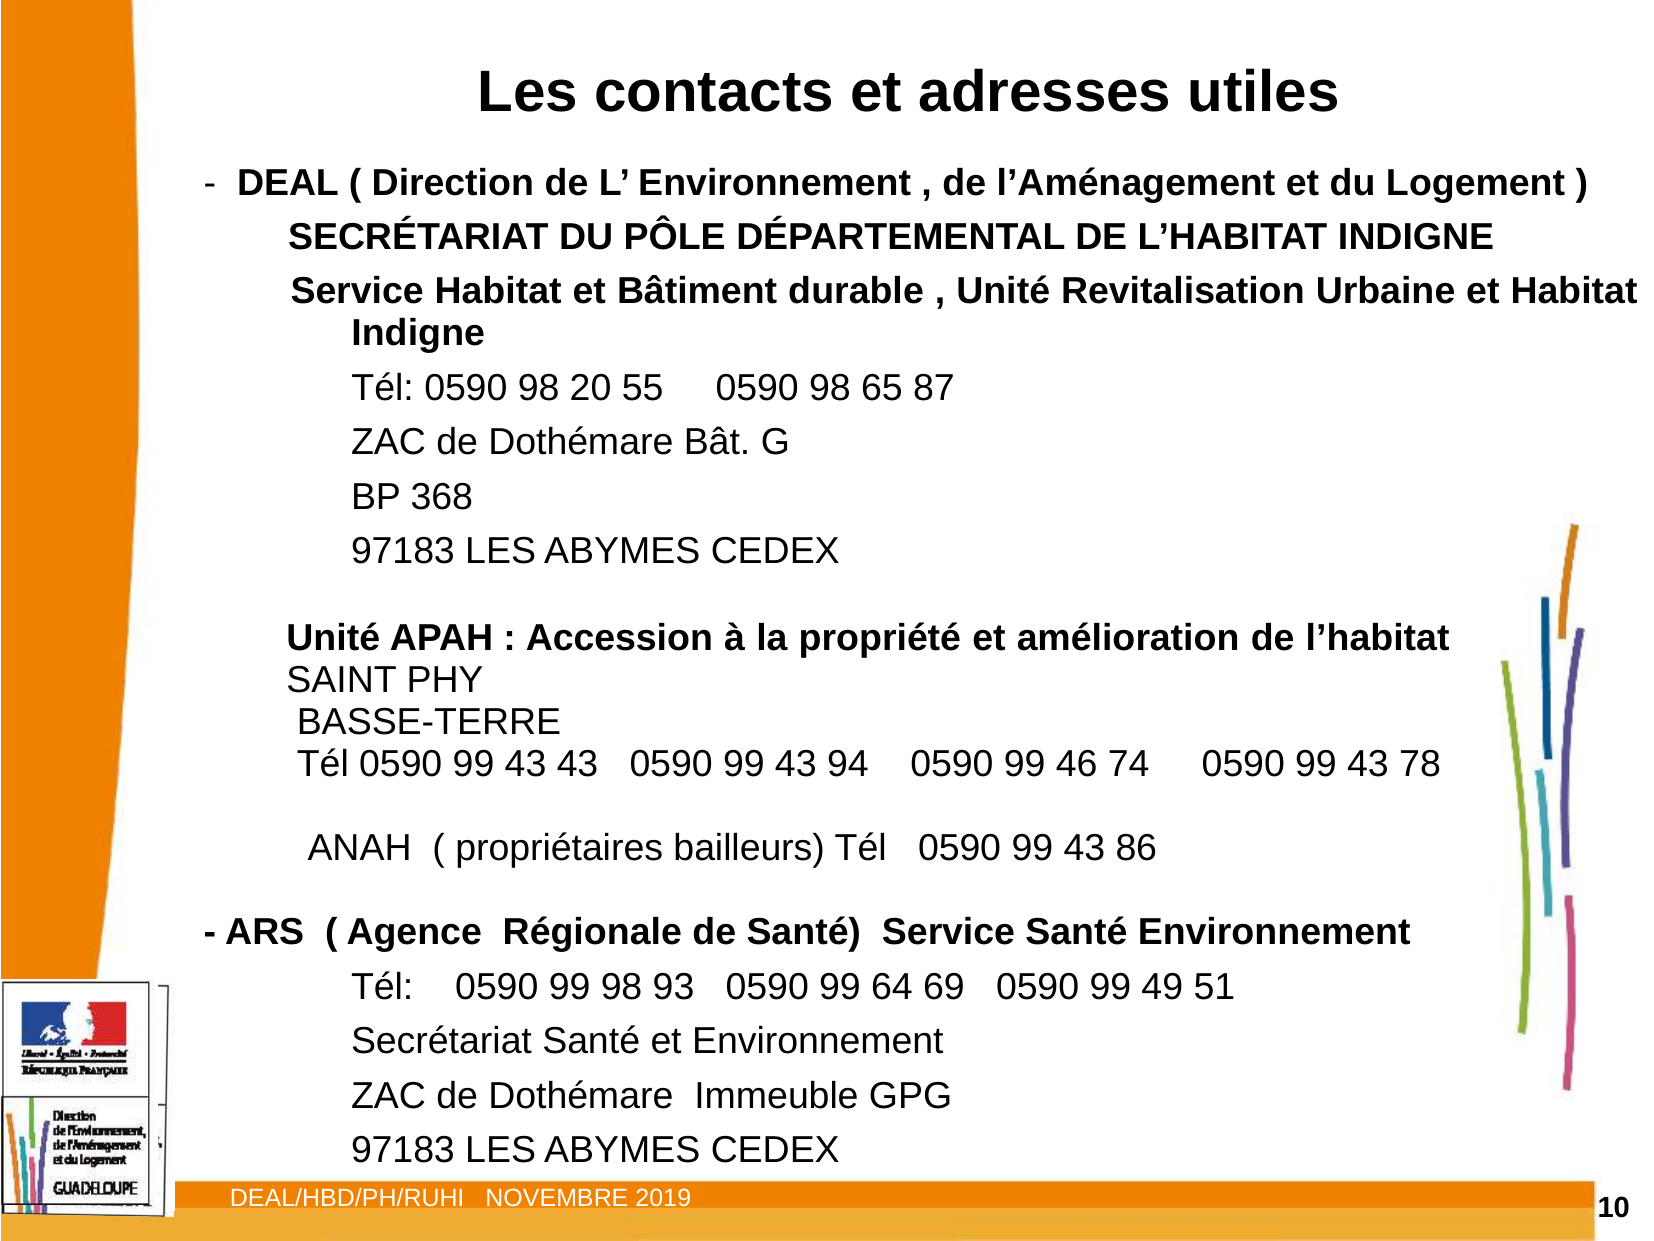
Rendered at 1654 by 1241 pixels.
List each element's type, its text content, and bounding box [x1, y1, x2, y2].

picture [0, 0, 1654, 1241]
text_box Unité APAH : Accession à la propriété et amélioration de l’habitat SAINT PHY BASSE-TERRE Tél 0590 99 43 43 0590 99 43 94 0590 99 46 74 0590 99 43 78 ANAH ( propriétaires bailleurs) Tél 0590 99 43 86 [271, 566, 1477, 994]
title Les contacts et adresses utiles [165, 52, 1654, 260]
text_box - DEAL ( Direction de L’ Environnement , de l’Aménagement et du Logement ) SECRÉTARIAT DU PÔLE DÉPARTEMENTAL DE L’HABITAT INDIGNE Service Habitat et Bâtiment durable , Unité Revitalisation Urbaine et Habitat Indigne Tél: 0590 98 20 55 0590 98 65 87 ZAC de Dothémare Bât. G BP 368 97183 LES ABYMES CEDEX - ARS ( Agence Régionale de Santé) Service Santé Environnement Tél: 0590 99 98 93 0590 99 64 69 0590 99 49 51 Secrétariat Santé et Environnement ZAC de Dothémare Immeuble GPG 97183 LES ABYMES CEDEX - [189, 153, 1654, 1241]
